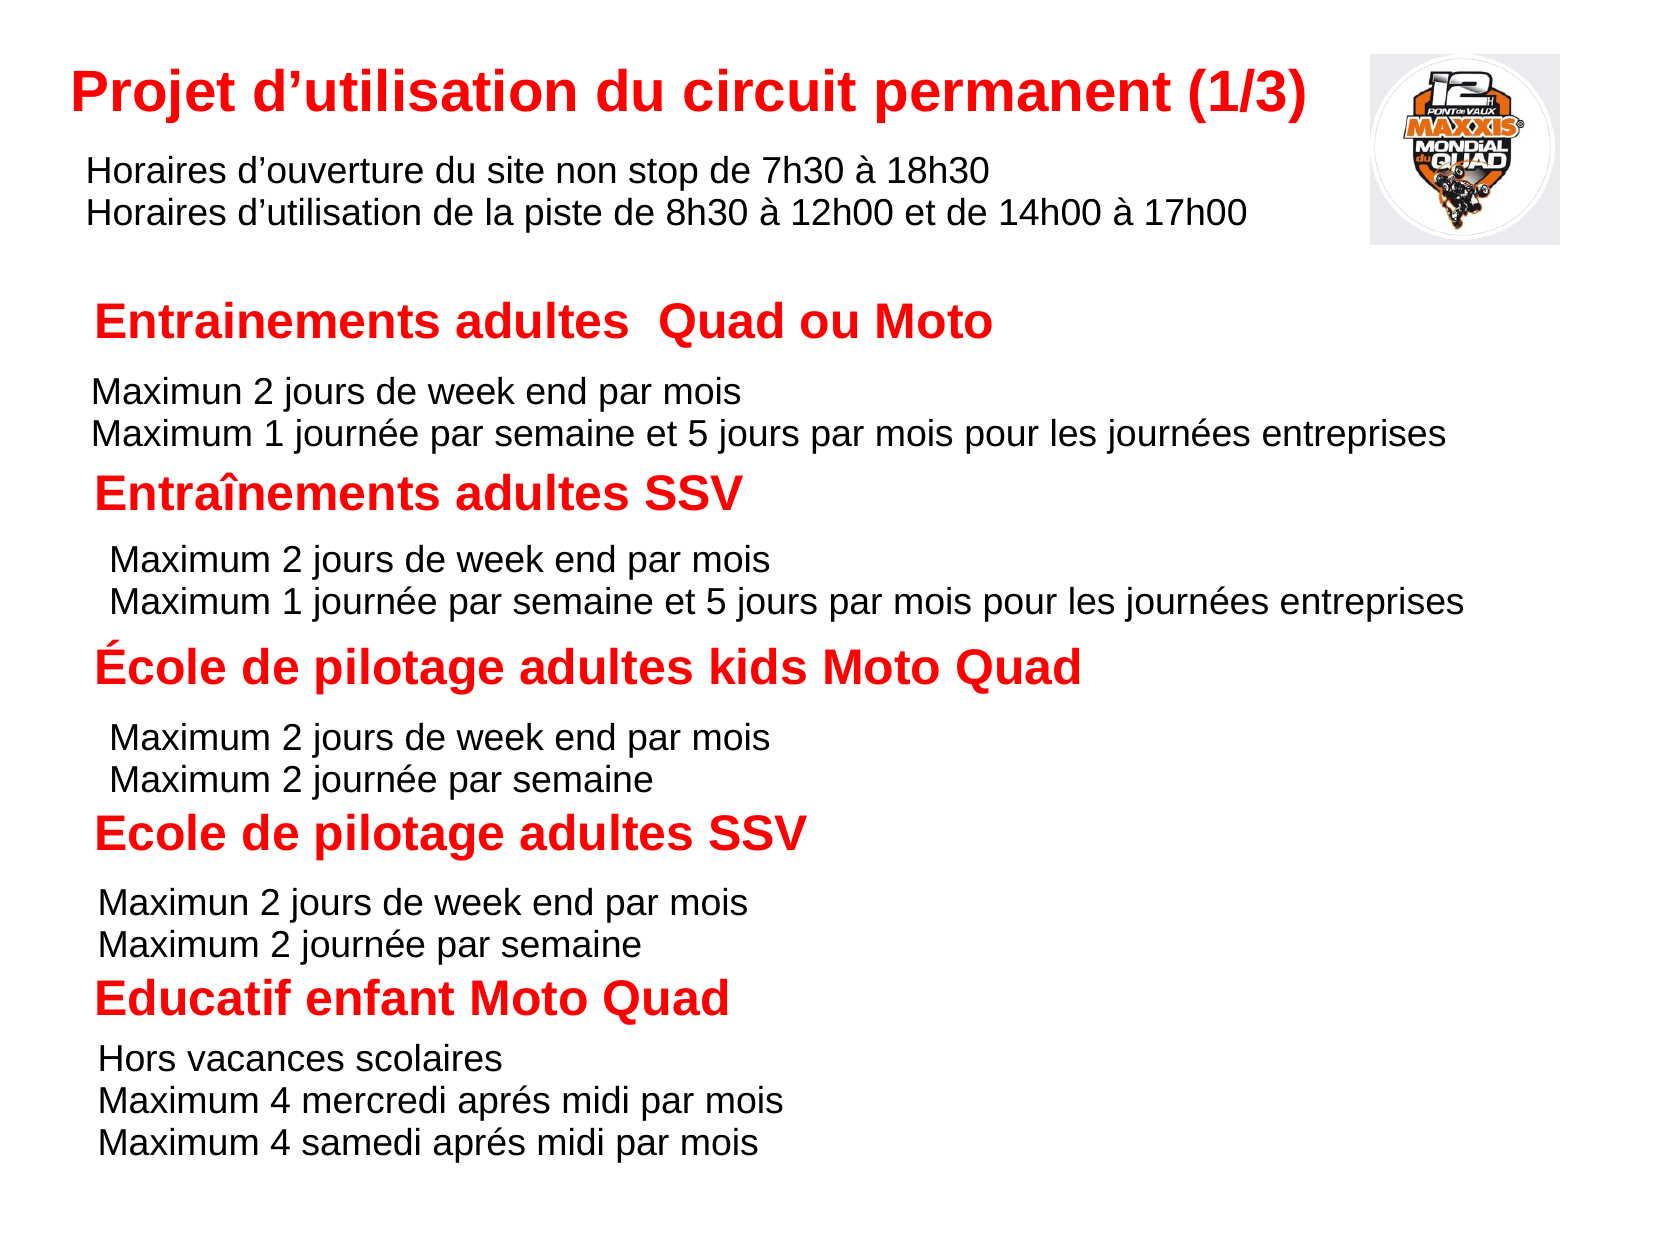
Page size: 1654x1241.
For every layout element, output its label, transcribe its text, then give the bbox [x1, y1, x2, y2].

title École de pilotage adultes kids Moto Quad [94, 602, 1583, 732]
text_box Maximun 2 jours de week end par mois Maximum 2 journée par semaine [82, 874, 1477, 972]
text_box Hors vacances scolaires Maximum 4 mercredi aprés midi par mois Maximum 4 samedi aprés midi par mois [82, 1029, 1477, 1170]
text_box Horaires d’ouverture du site non stop de 7h30 à 18h30 Horaires d’utilisation de la piste de 8h30 à 12h00 et de 14h00 à 17h00 [70, 189, 1263, 240]
text_box Maximun 2 jours de week end par mois Maximum 1 journée par semaine et 5 jours par mois pour les journées entreprises [76, 362, 1470, 461]
title Entraînements adultes SSV [94, 461, 1583, 591]
text_box Maximum 2 jours de week end par mois Maximum 1 journée par semaine et 5 jours par mois pour les journées entreprises [94, 531, 1489, 602]
title Entrainements adultes Quad ou Moto [94, 292, 1583, 414]
picture [1370, 54, 1560, 245]
text_box Maximum 2 jours de week end par mois Maximum 2 journée par semaine [94, 708, 1489, 768]
title Ecole de pilotage adultes SSV [94, 768, 1583, 898]
title Projet d’utilisation du circuit permanent (1/3) [70, 59, 1370, 189]
title Educatif enfant Moto Quad [94, 933, 1583, 1063]
